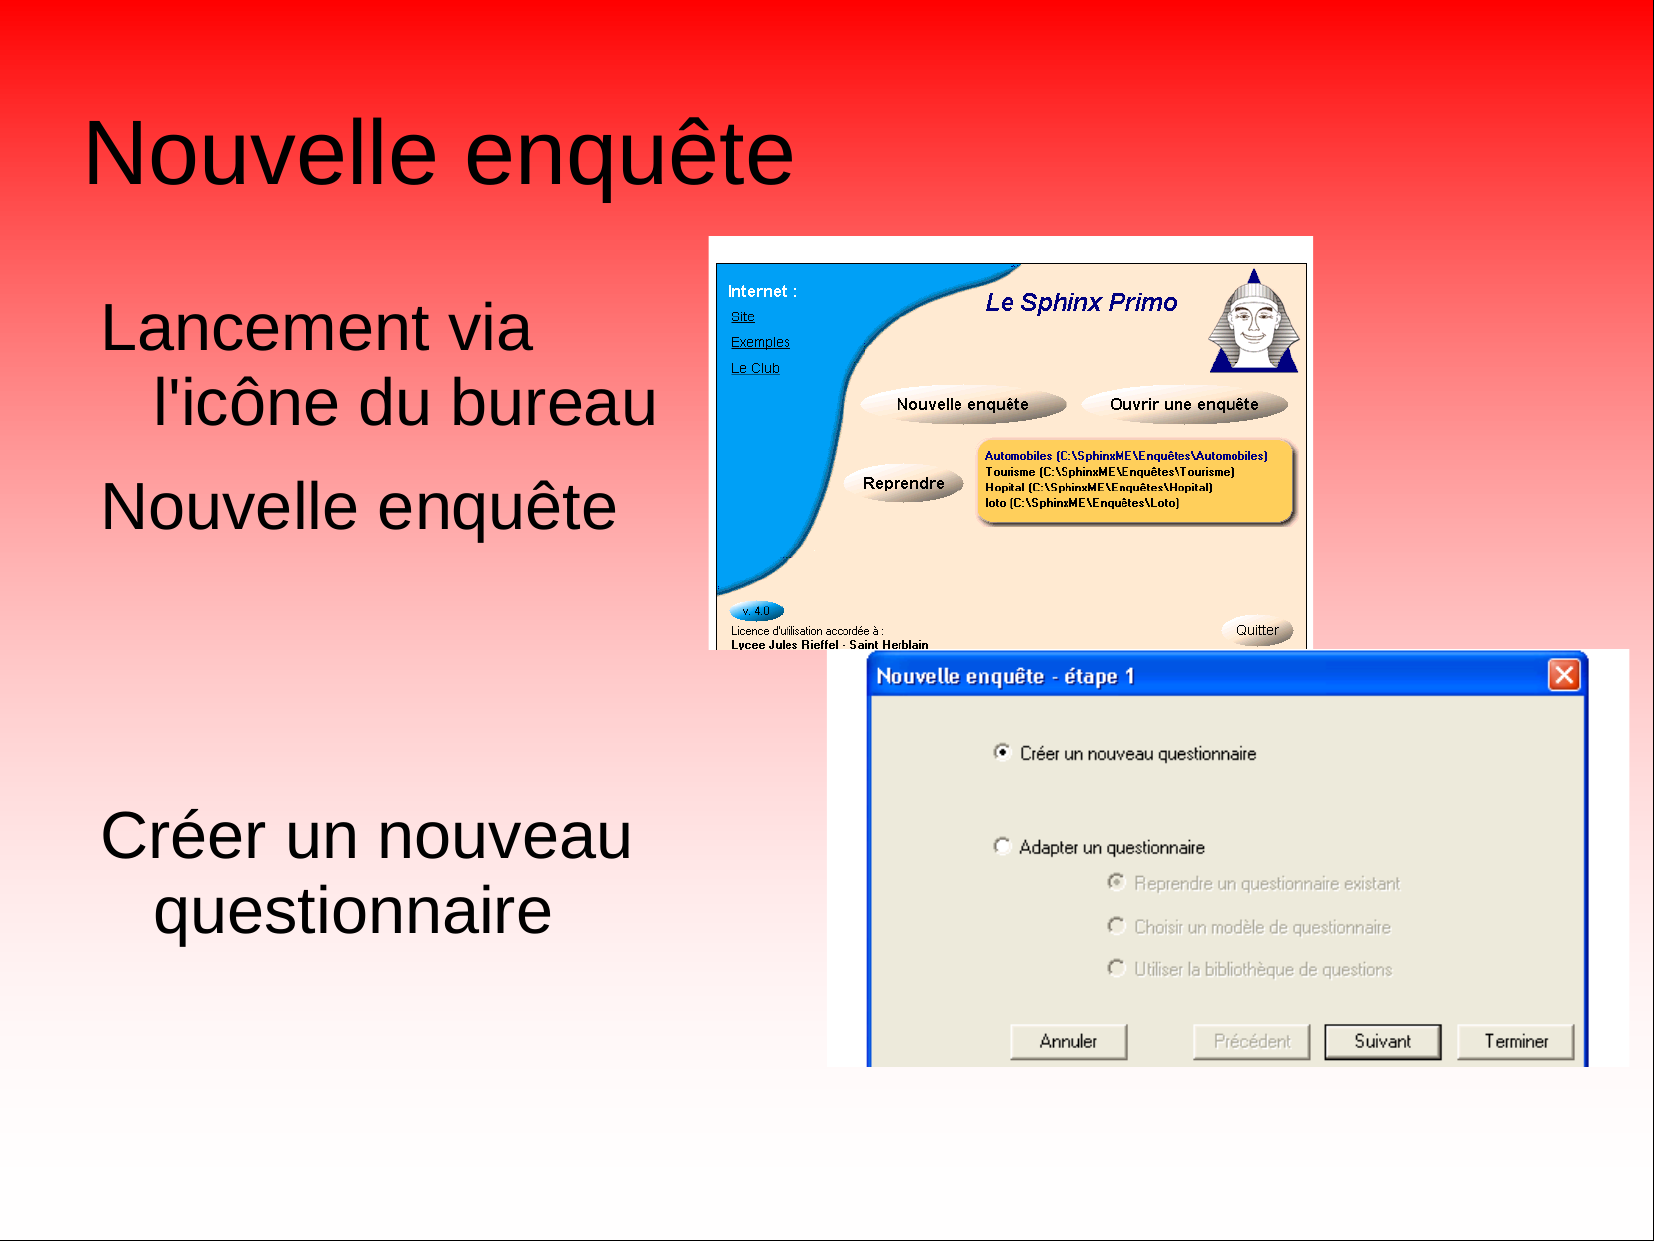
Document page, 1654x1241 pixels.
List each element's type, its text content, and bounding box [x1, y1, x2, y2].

list Lancement via l'icône du bureau Nouvelle enquête Créer un nouveau questionnaire [82, 290, 680, 1094]
title Nouvelle enquête [82, 49, 1571, 257]
picture [708, 236, 1630, 1067]
